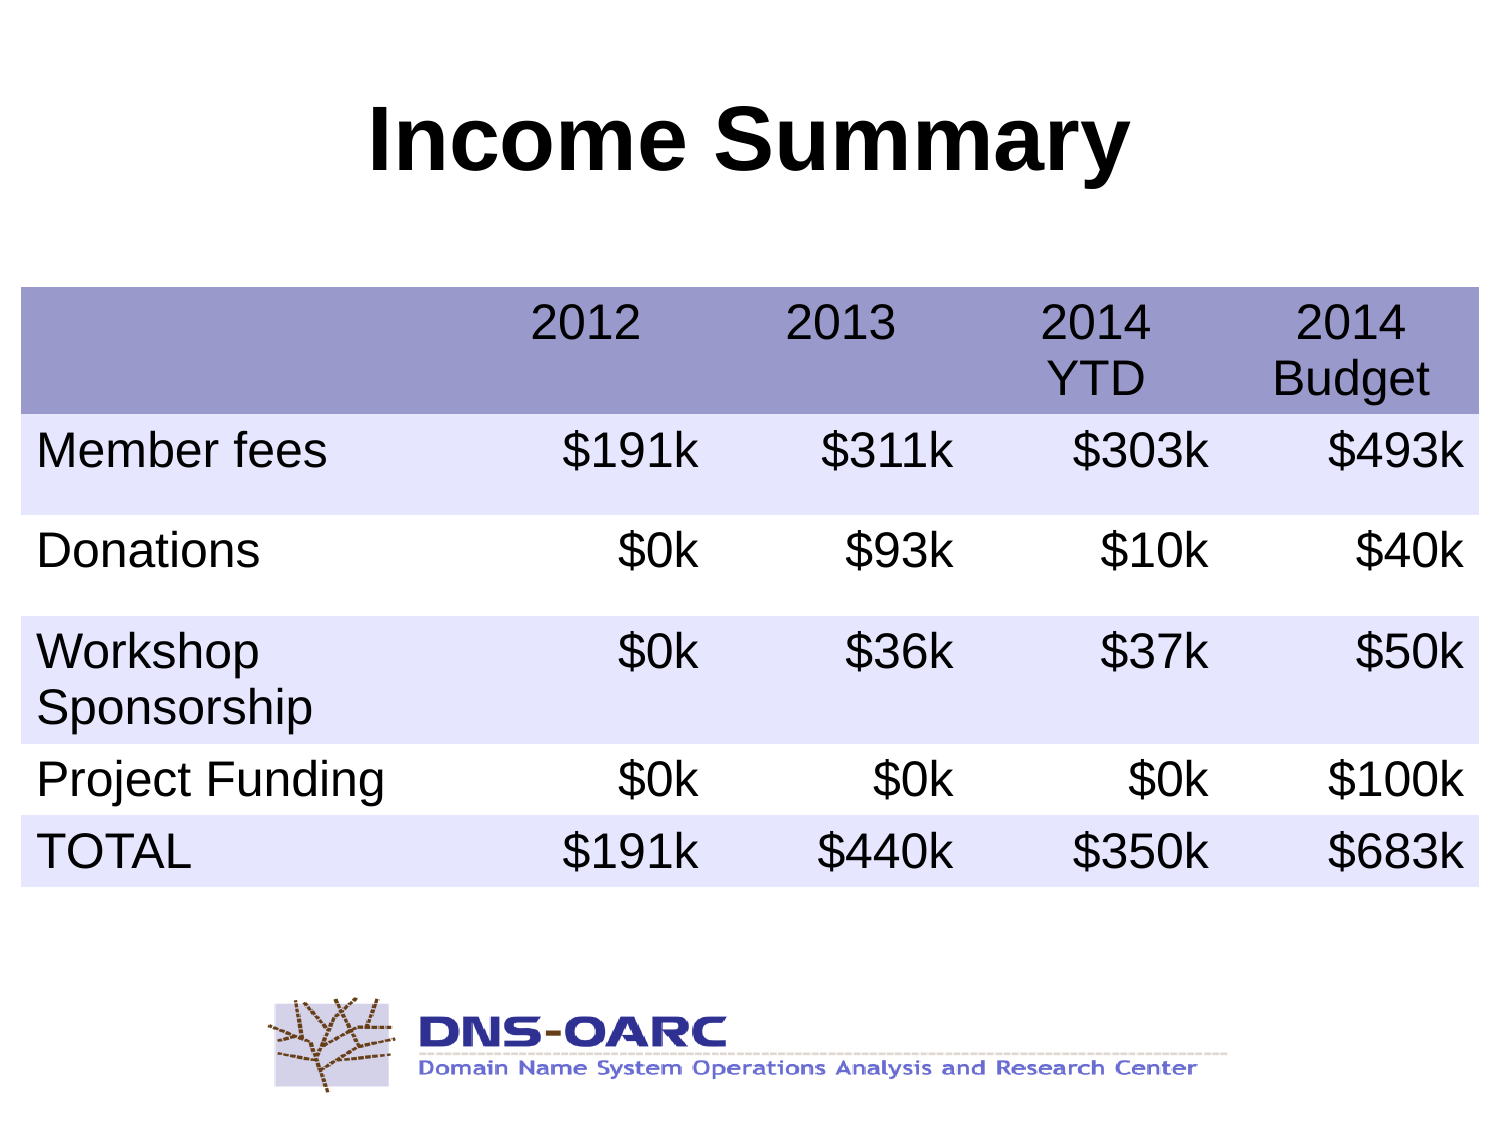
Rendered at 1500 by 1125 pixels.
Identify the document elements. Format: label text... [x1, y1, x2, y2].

table_cell $493k [1224, 414, 1479, 515]
table_cell Workshop Sponsorship [21, 616, 458, 744]
table_cell $0k [458, 744, 713, 815]
table_cell $10k [968, 515, 1224, 616]
table_cell $303k [968, 414, 1224, 515]
table_cell $0k [713, 744, 968, 815]
table_cell $100k [1224, 744, 1479, 815]
table_cell Member fees [21, 414, 458, 515]
table_cell $311k [713, 414, 968, 515]
table_cell $683k [1224, 815, 1479, 887]
table_cell Project Funding [21, 744, 458, 815]
table_cell $191k [458, 815, 713, 887]
table_cell $50k [1224, 616, 1479, 744]
table_header 2014 Budget [1224, 287, 1479, 414]
table_header [21, 287, 458, 414]
table_cell $0k [458, 616, 713, 744]
table_cell $0k [968, 744, 1224, 815]
table_header 2013 [713, 287, 968, 414]
table_header 2014 YTD [968, 287, 1224, 414]
table_cell Donations [21, 515, 458, 616]
table_header 2012 [458, 287, 713, 414]
table_cell $191k [458, 414, 713, 515]
table_cell $36k [713, 616, 968, 744]
table_cell $350k [968, 815, 1224, 887]
title Income Summary [75, 52, 1425, 226]
picture [214, 991, 1259, 1099]
table_cell $40k [1224, 515, 1479, 616]
table_cell TOTAL [21, 815, 458, 887]
table_cell $0k [458, 515, 713, 616]
table_cell $93k [713, 515, 968, 616]
table_cell $440k [713, 815, 968, 887]
table_cell $37k [968, 616, 1224, 744]
